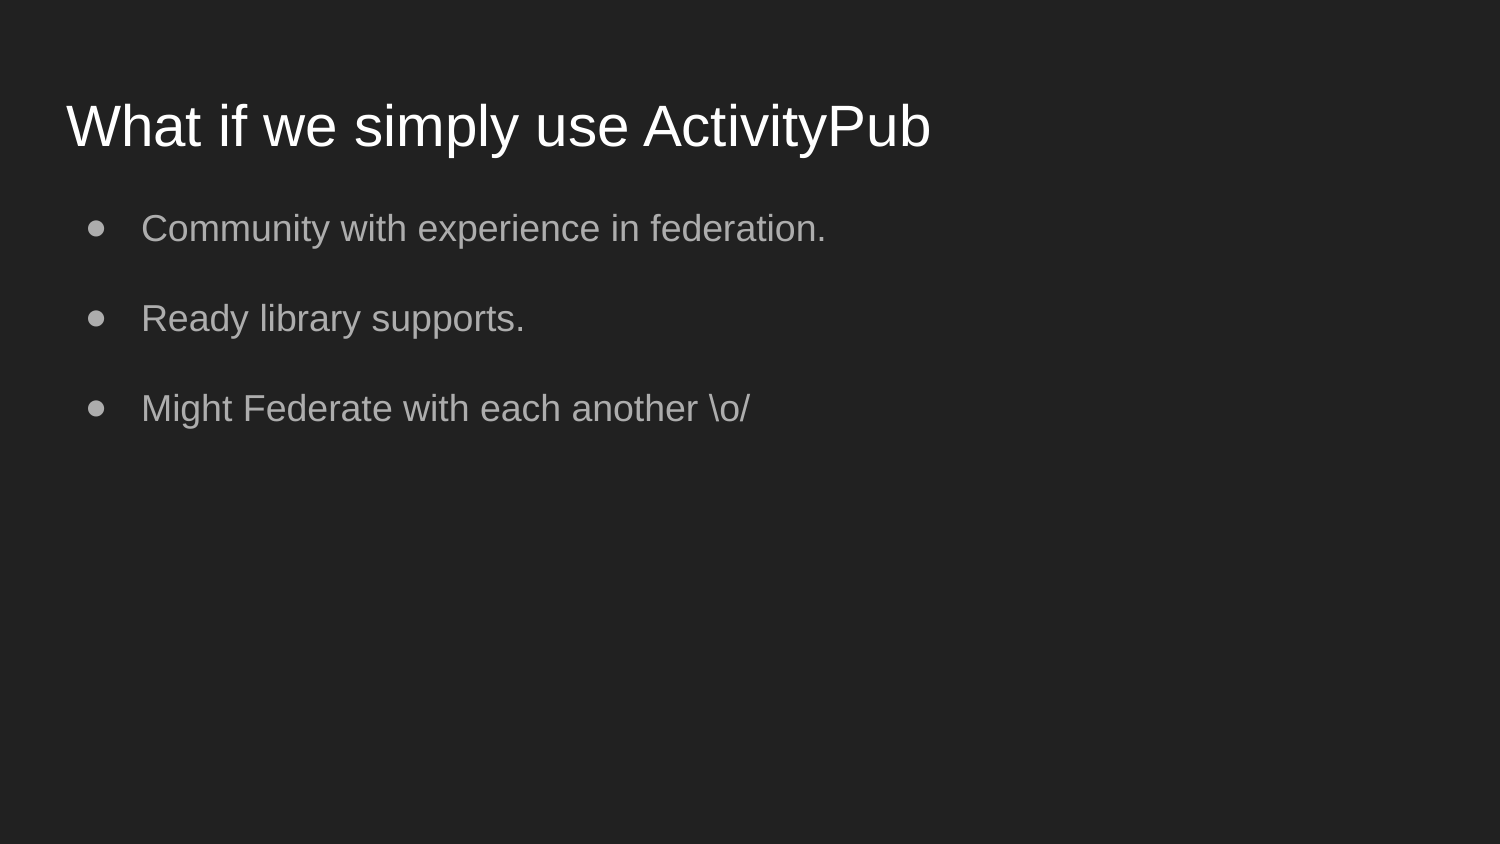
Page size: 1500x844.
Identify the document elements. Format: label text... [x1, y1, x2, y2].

list Community with experience in federation. Ready library supports. Might Federate with each another \o/ [51, 189, 1449, 750]
title What if we simply use ActivityPub [51, 72, 1449, 167]
